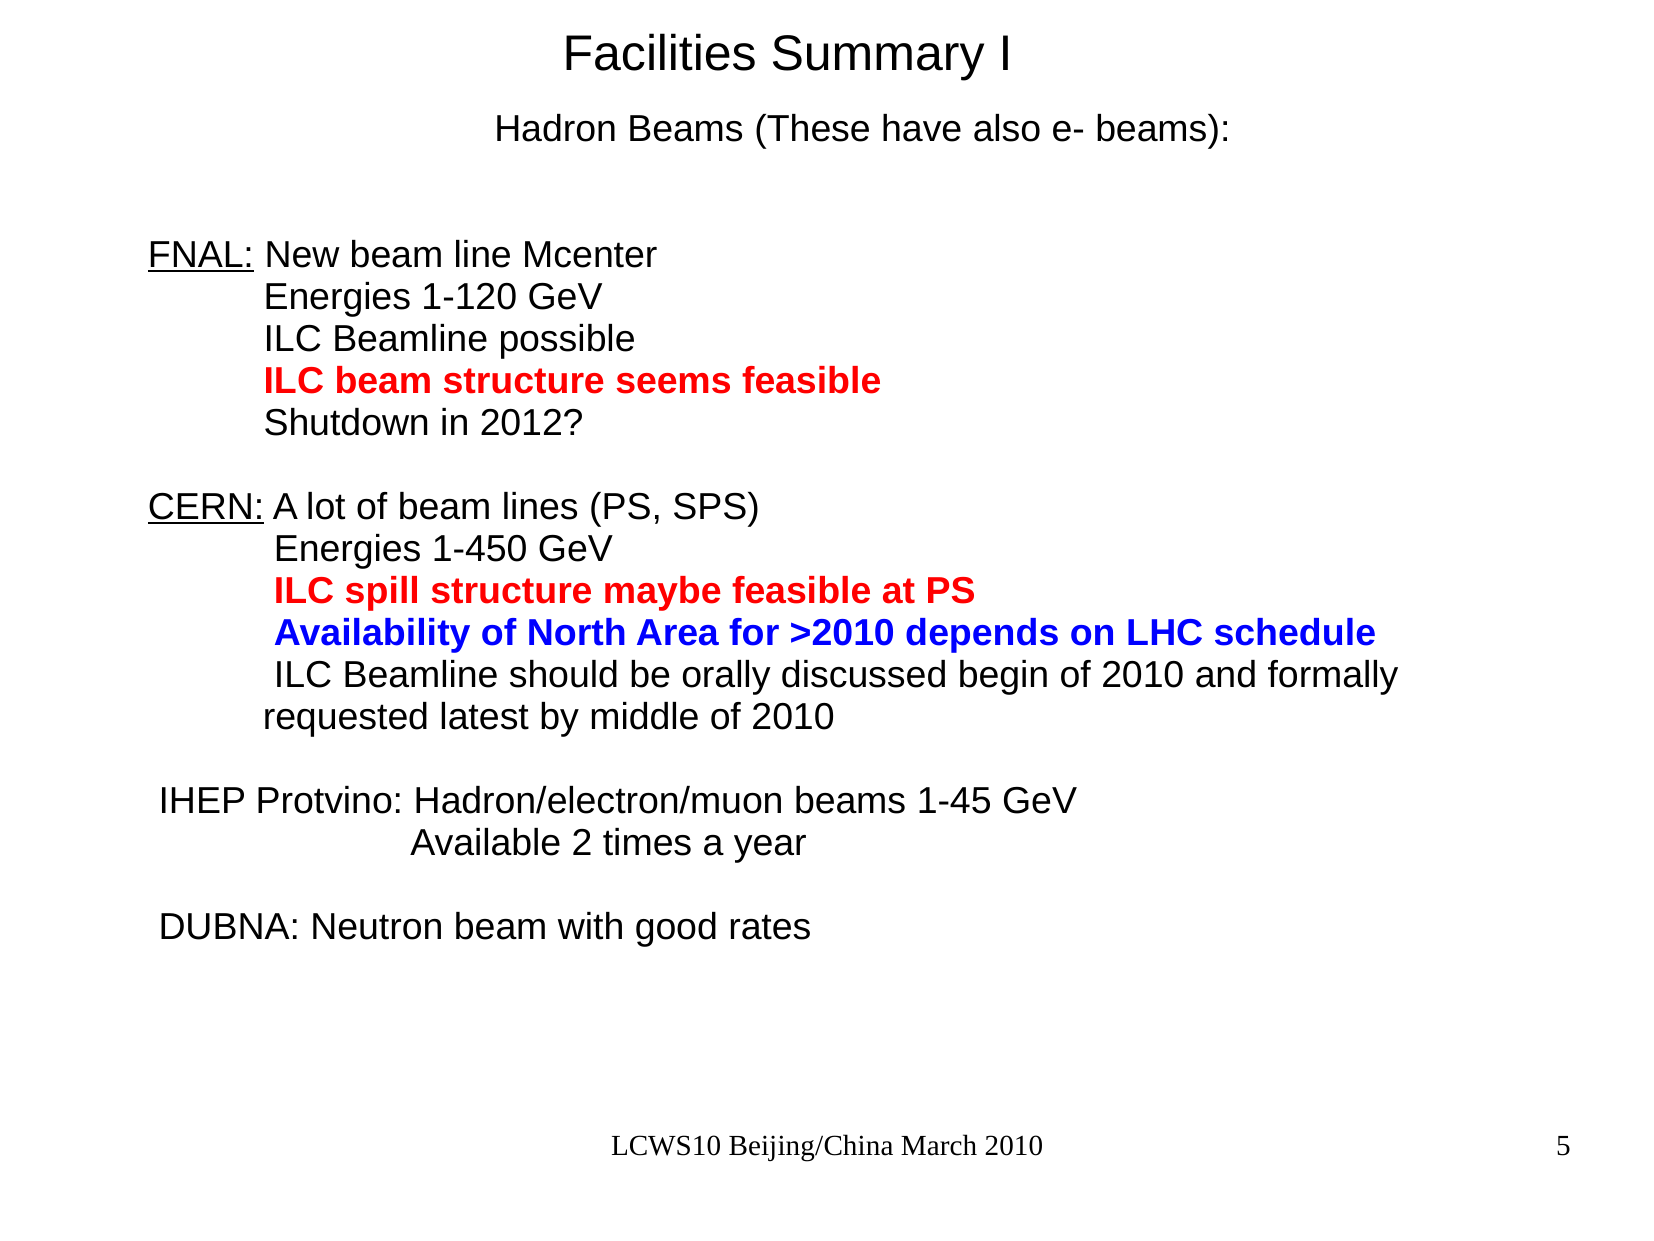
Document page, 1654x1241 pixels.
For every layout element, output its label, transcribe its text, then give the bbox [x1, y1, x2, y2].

text_box Facilities Summary I [547, 17, 1020, 89]
text_box Hadron Beams (These have also e- beams): FNAL: New beam line Mcenter Energies 1-120 GeV ILC Beamline possible ILC beam structure seems feasible Shutdown in 2012? CERN: A lot of beam lines (PS, SPS) Energies 1-450 GeV ILC spill structure maybe feasible at PS Availability of North Area for >2010 depends on LHC schedule ILC Beamline should be orally discussed begin of 2010 and formally requested latest by middle of 2010 IHEP Protvino: Hadron/electron/muon beams 1-45 GeV Available 2 times a year DUBNA: Neutron beam with good rates [112, 100, 1530, 1123]
